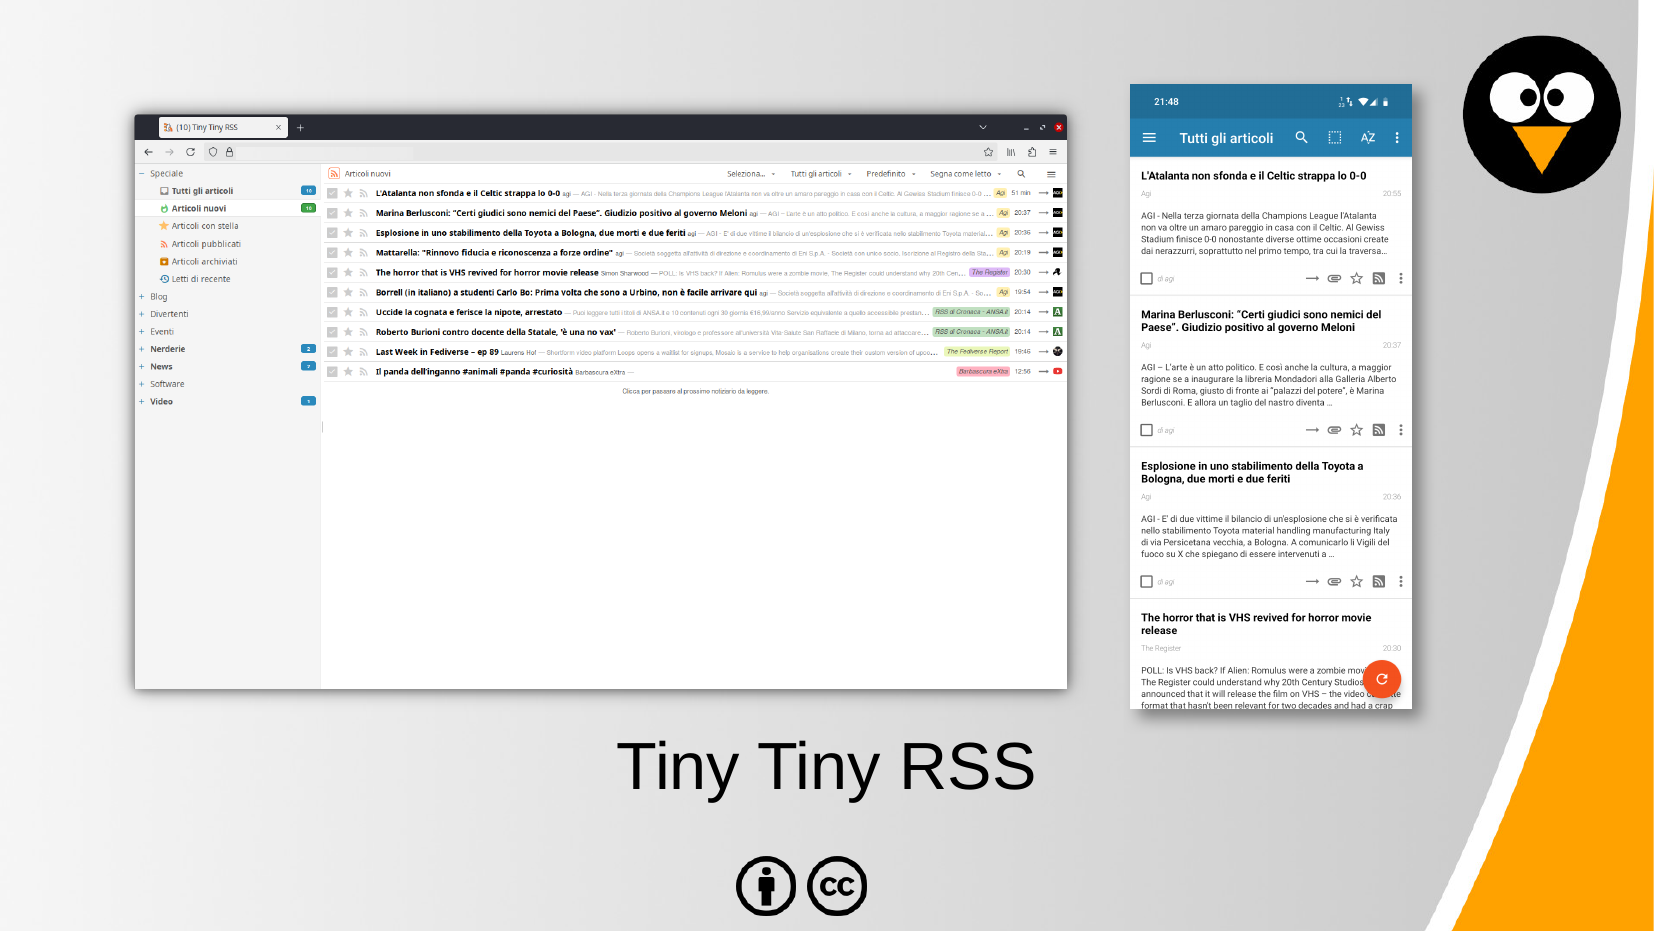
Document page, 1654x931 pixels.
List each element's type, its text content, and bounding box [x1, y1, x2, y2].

picture [0, 0, 1654, 931]
subtitle Tiny Tiny RSS [82, 84, 1571, 805]
